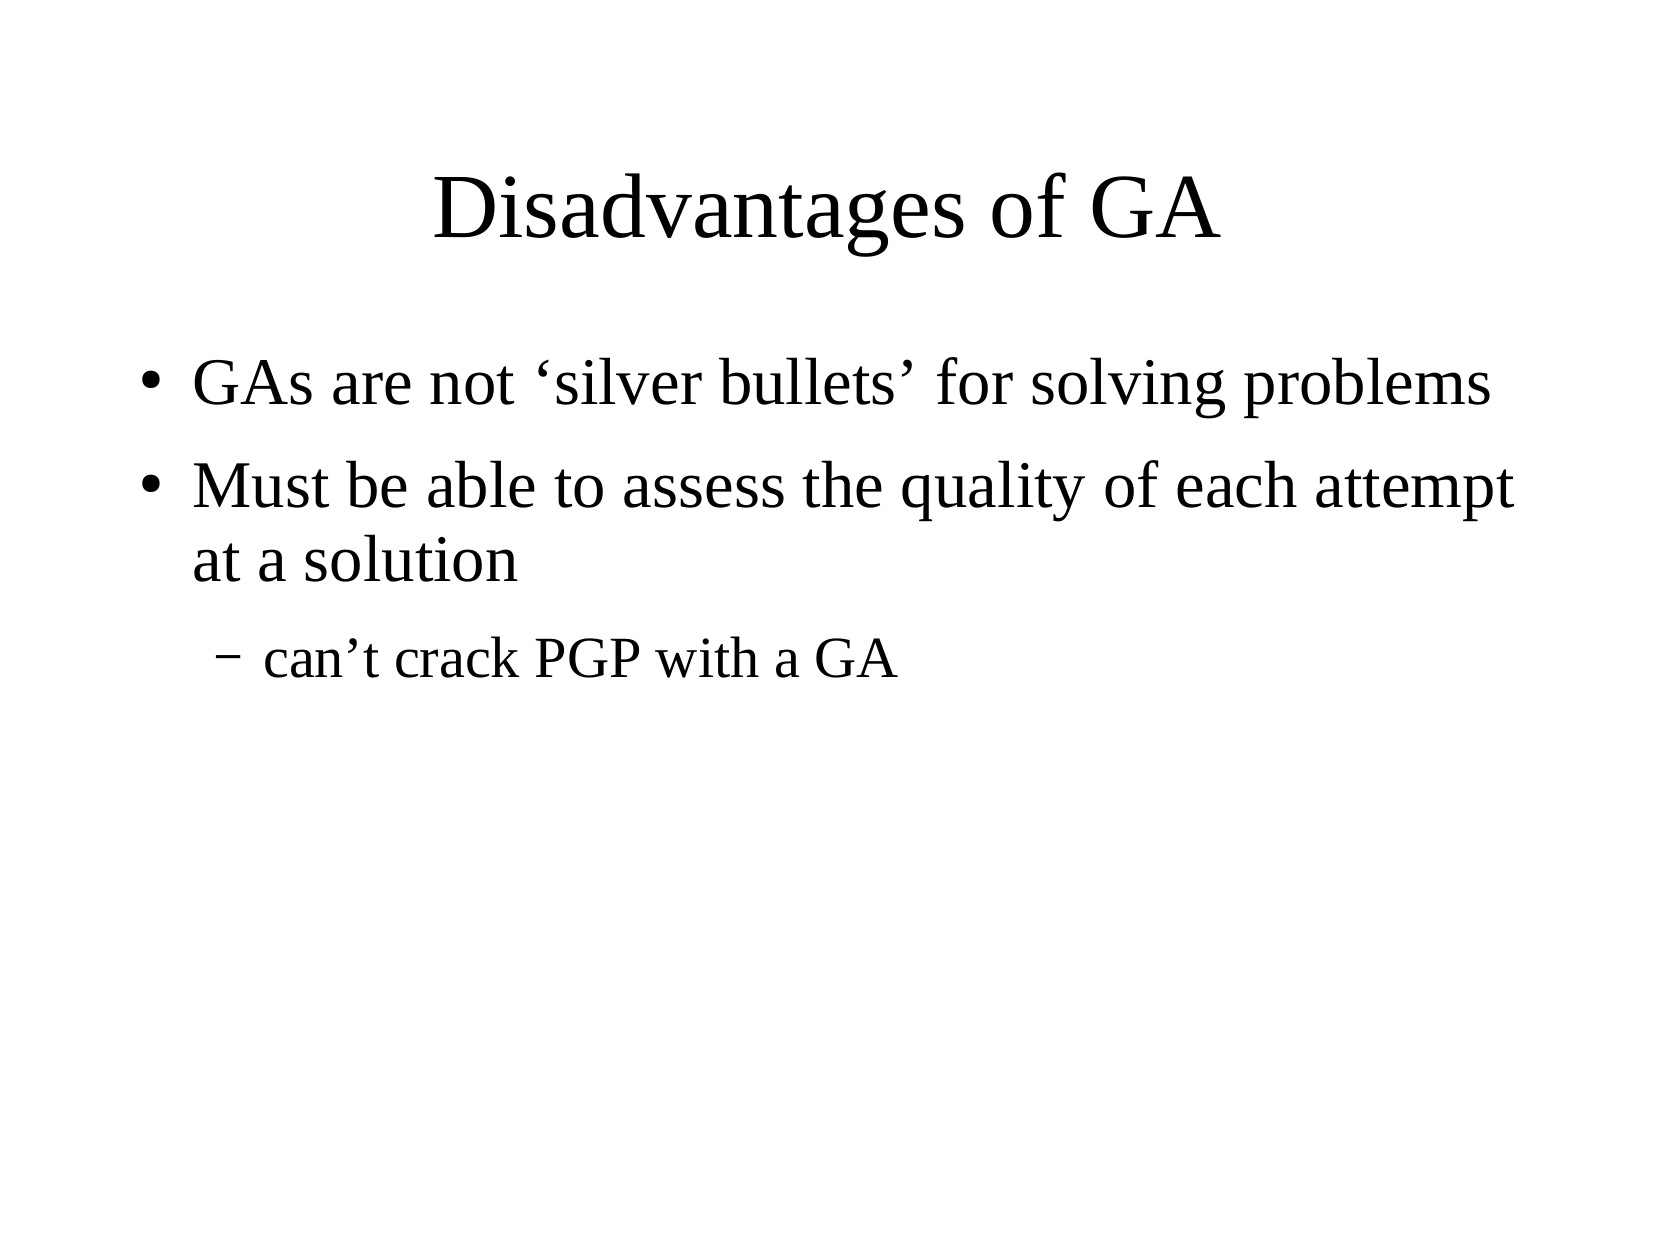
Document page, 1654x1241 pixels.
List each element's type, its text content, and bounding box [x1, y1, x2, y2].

title Disadvantages of GA [121, 102, 1534, 311]
list GAs are not ‘silver bullets’ for solving problems Must be able to assess the quality of each attempt at a solution can’t crack PGP with a GA [121, 344, 1534, 1127]
